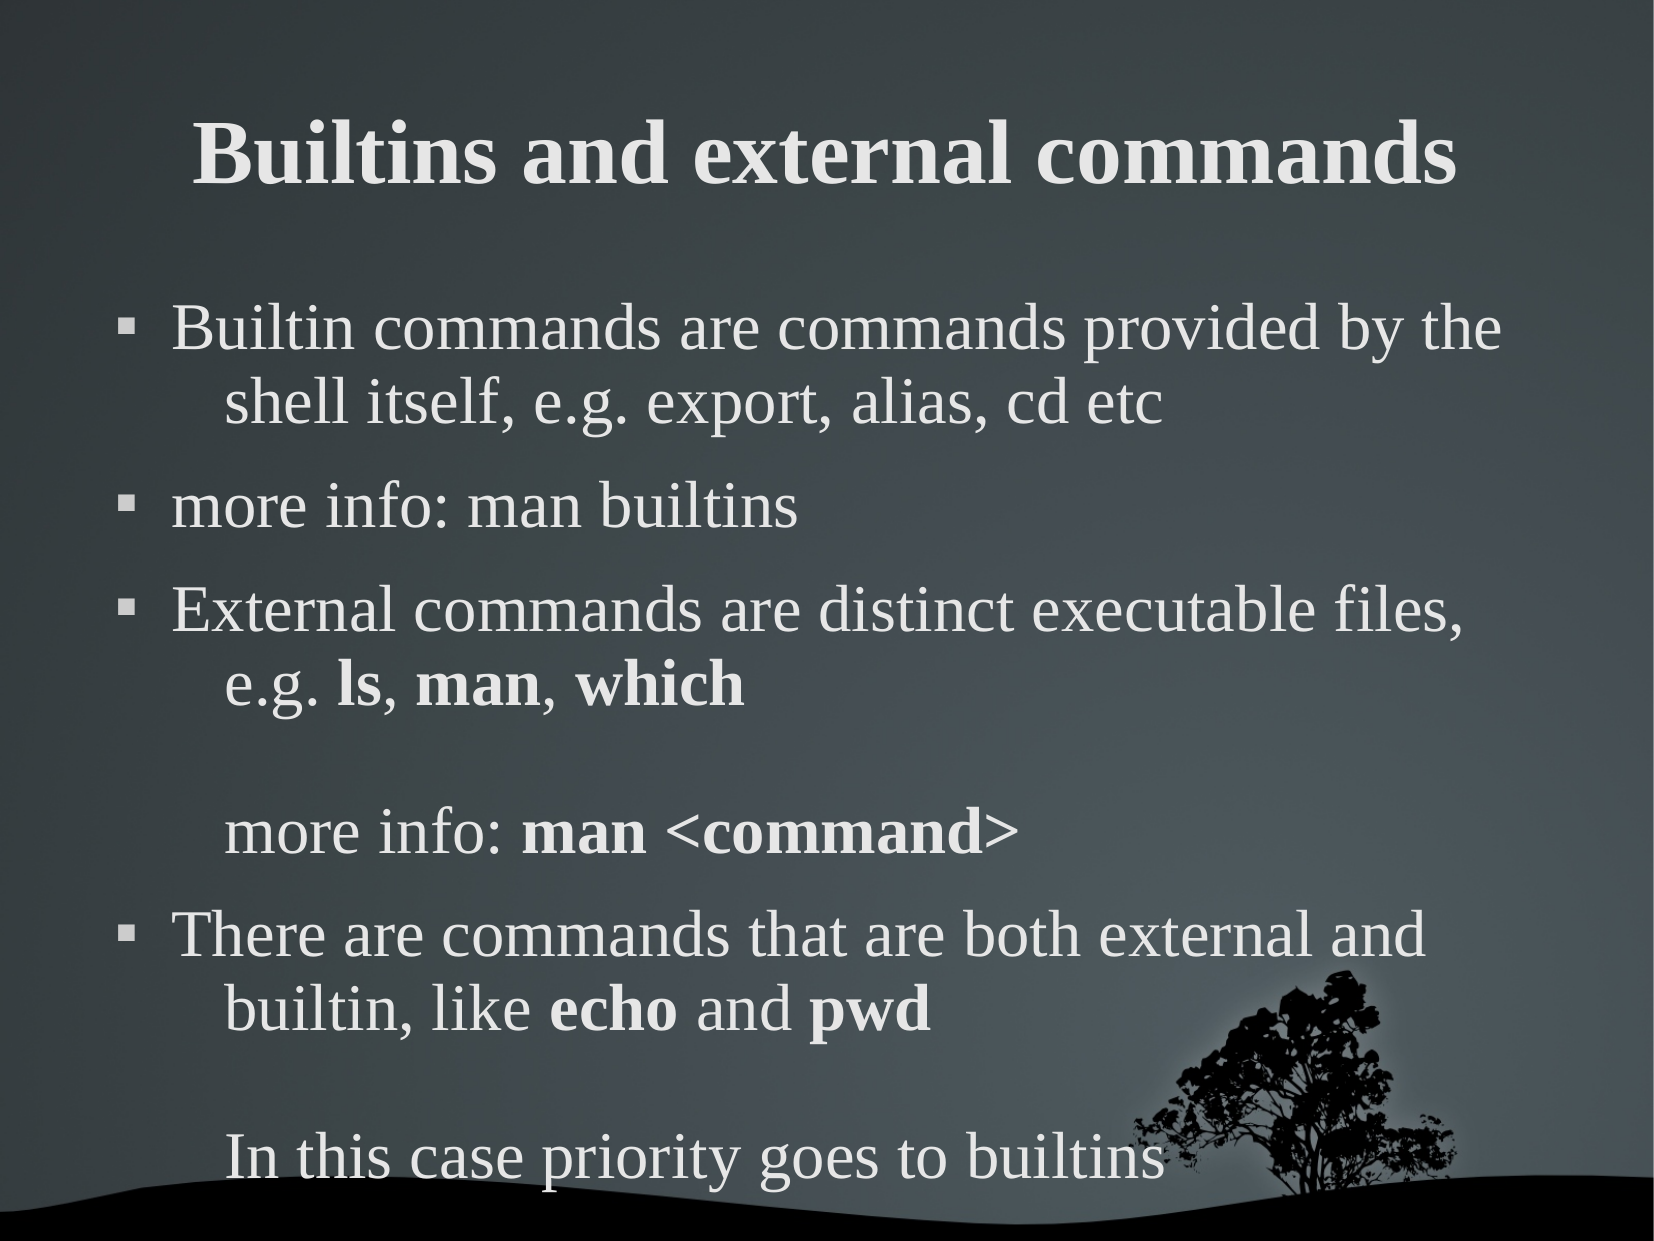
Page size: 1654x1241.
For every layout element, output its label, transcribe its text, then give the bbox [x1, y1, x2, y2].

title Builtins and external commands [82, 33, 1571, 273]
list Builtin commands are commands provided by the shell itself, e.g. export, alias, cd etc more info: man builtins External commands are distinct executable files, e.g. ls, man, which more info: man <command> There are commands that are both external and builtin, like echo and pwd In this case priority goes to builtins [82, 290, 1571, 1241]
picture [0, 0, 1654, 1241]
